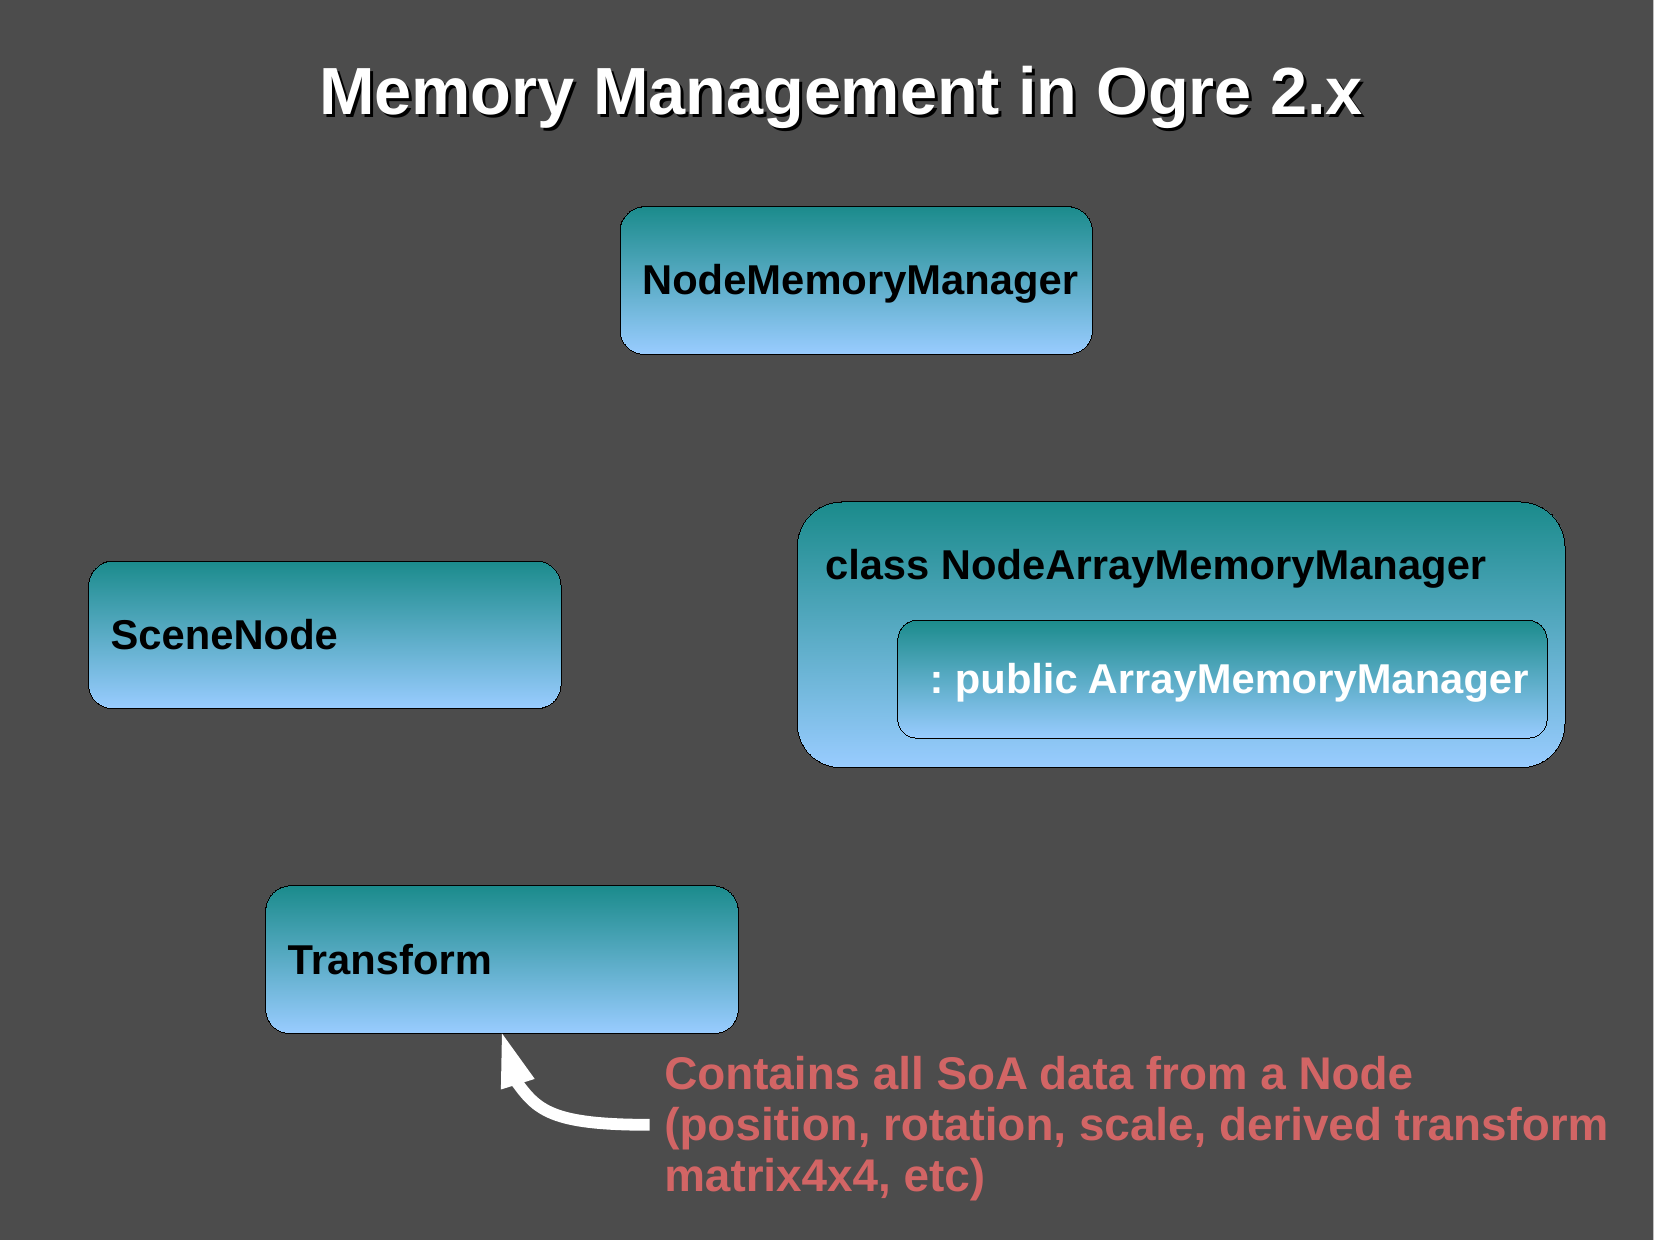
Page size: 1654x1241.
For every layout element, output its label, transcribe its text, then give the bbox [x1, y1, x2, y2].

text_box SceneNode [88, 561, 562, 709]
text_box Memory Management in Ogre 2.x [265, 46, 1418, 137]
text_box : public ArrayMemoryManager [897, 620, 1548, 739]
text_box Contains all SoA data from a Node (position, rotation, scale, derived transform matrix4x4, etc) [649, 1039, 1654, 1211]
text_box class NodeArrayMemoryManager [797, 501, 1566, 768]
text_box NodeMemoryManager [620, 206, 1093, 355]
text_box Transform [265, 885, 739, 1034]
